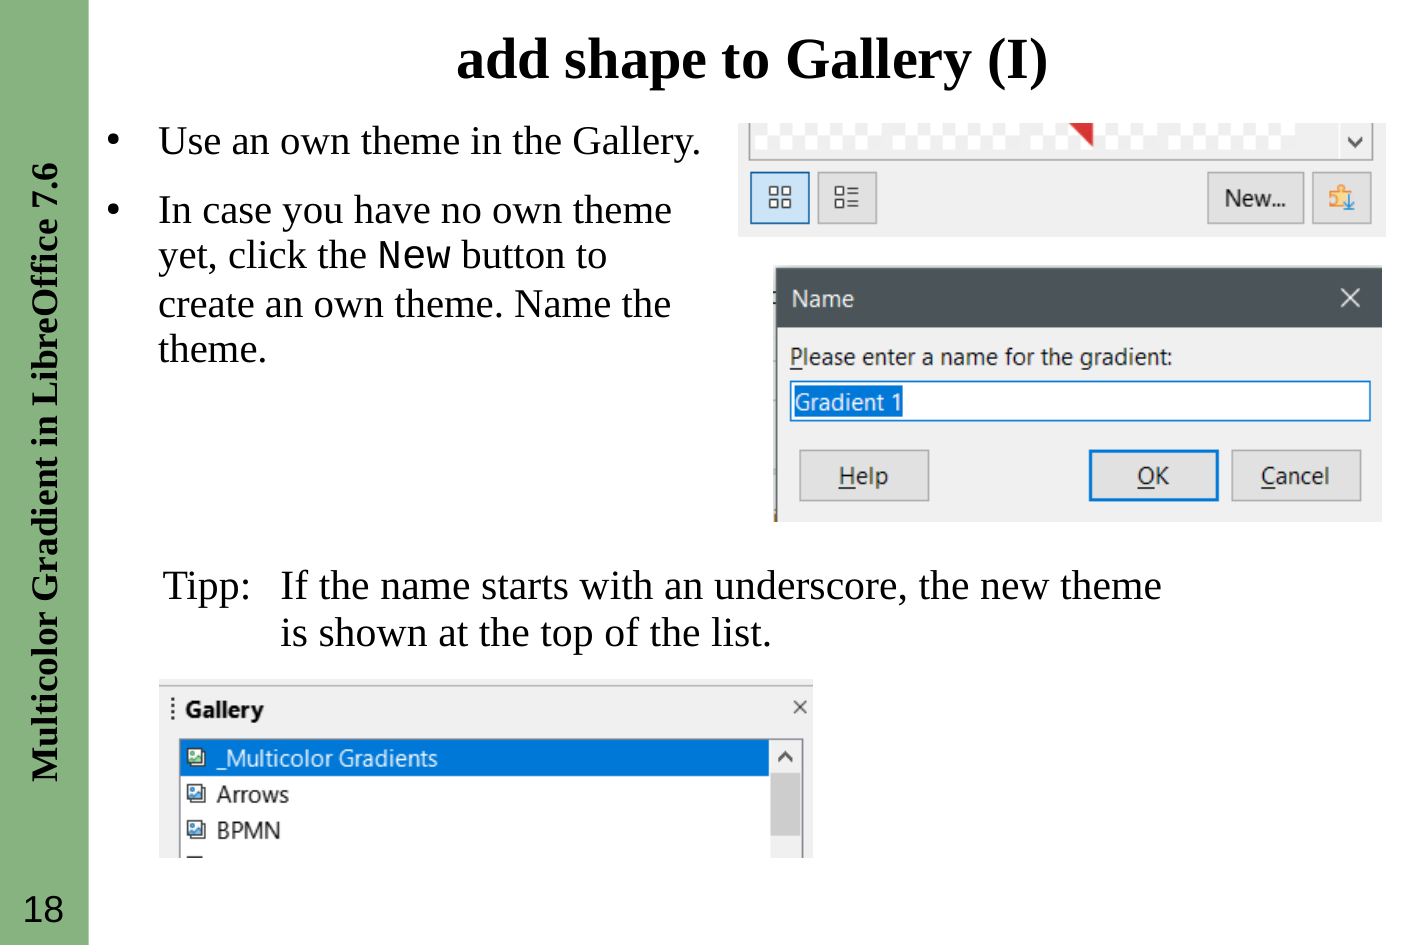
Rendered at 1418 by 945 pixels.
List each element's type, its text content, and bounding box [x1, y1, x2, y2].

picture [738, 123, 1386, 237]
picture [159, 703, 813, 858]
title add shape to Gallery (I) [88, 0, 1418, 119]
picture [773, 265, 1382, 522]
text_box Tipp: If the name starts with an underscore, the new theme is shown at the top of the list. [147, 555, 1211, 703]
list Use an own theme in the Gallery. In case you have no own theme yet, click the New button to create an own theme. Name the theme. [88, 118, 709, 414]
